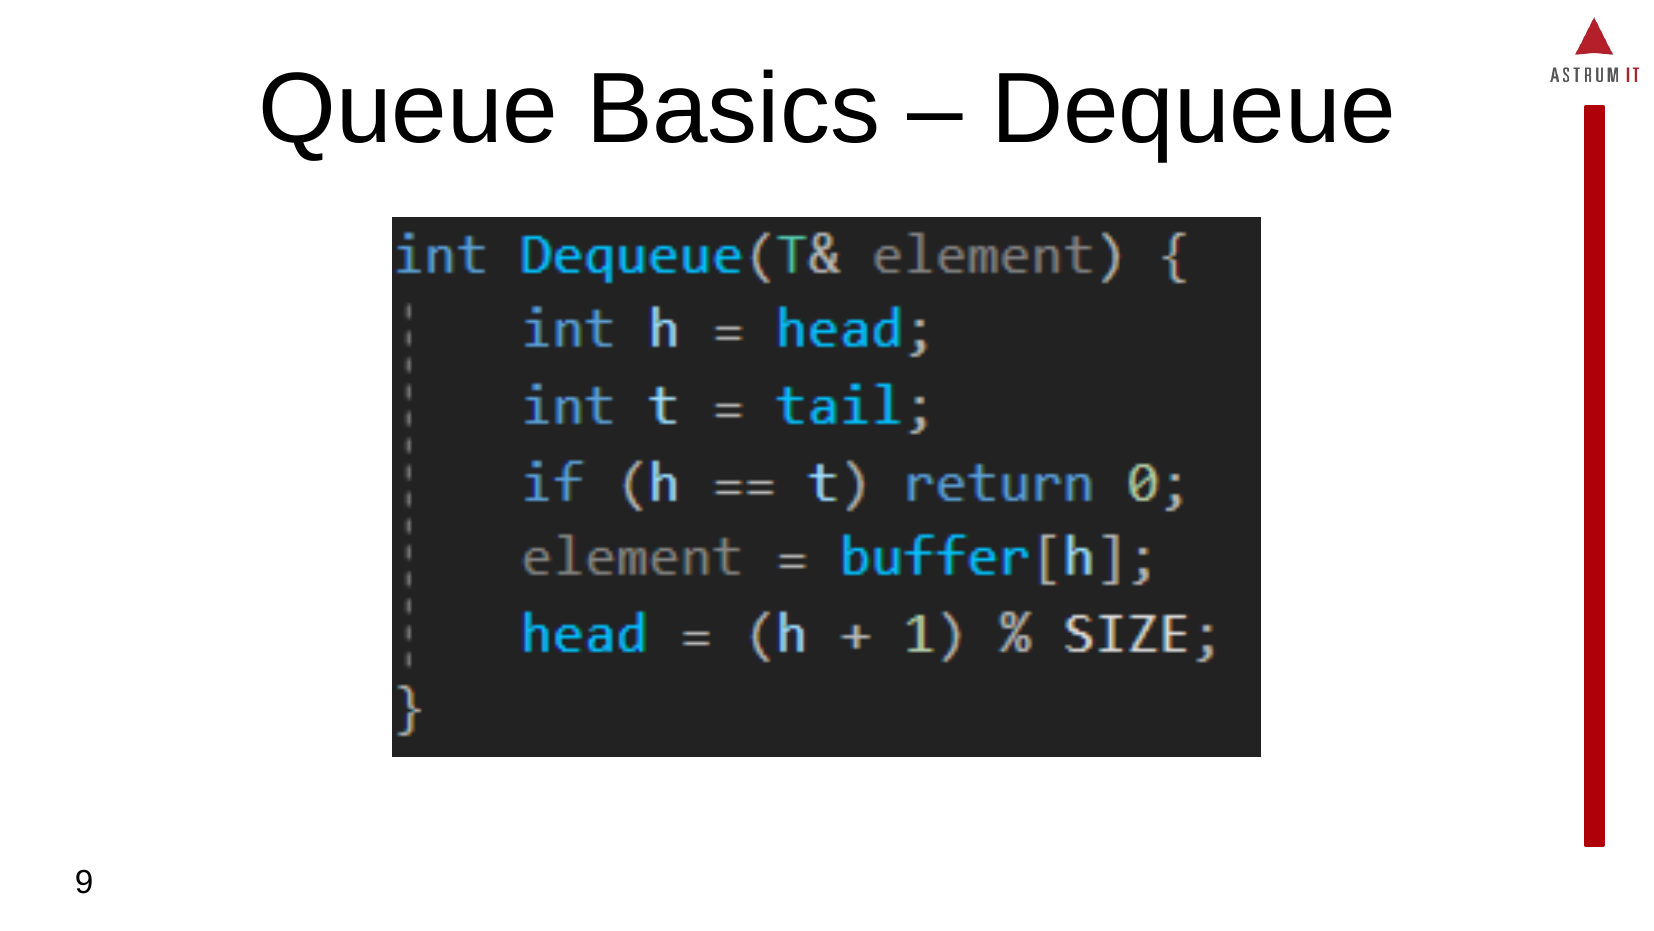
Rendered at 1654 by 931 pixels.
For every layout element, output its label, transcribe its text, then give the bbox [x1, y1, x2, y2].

picture [392, 217, 1261, 757]
title Queue Basics – Dequeue [114, 30, 1541, 186]
picture [1550, 17, 1639, 82]
